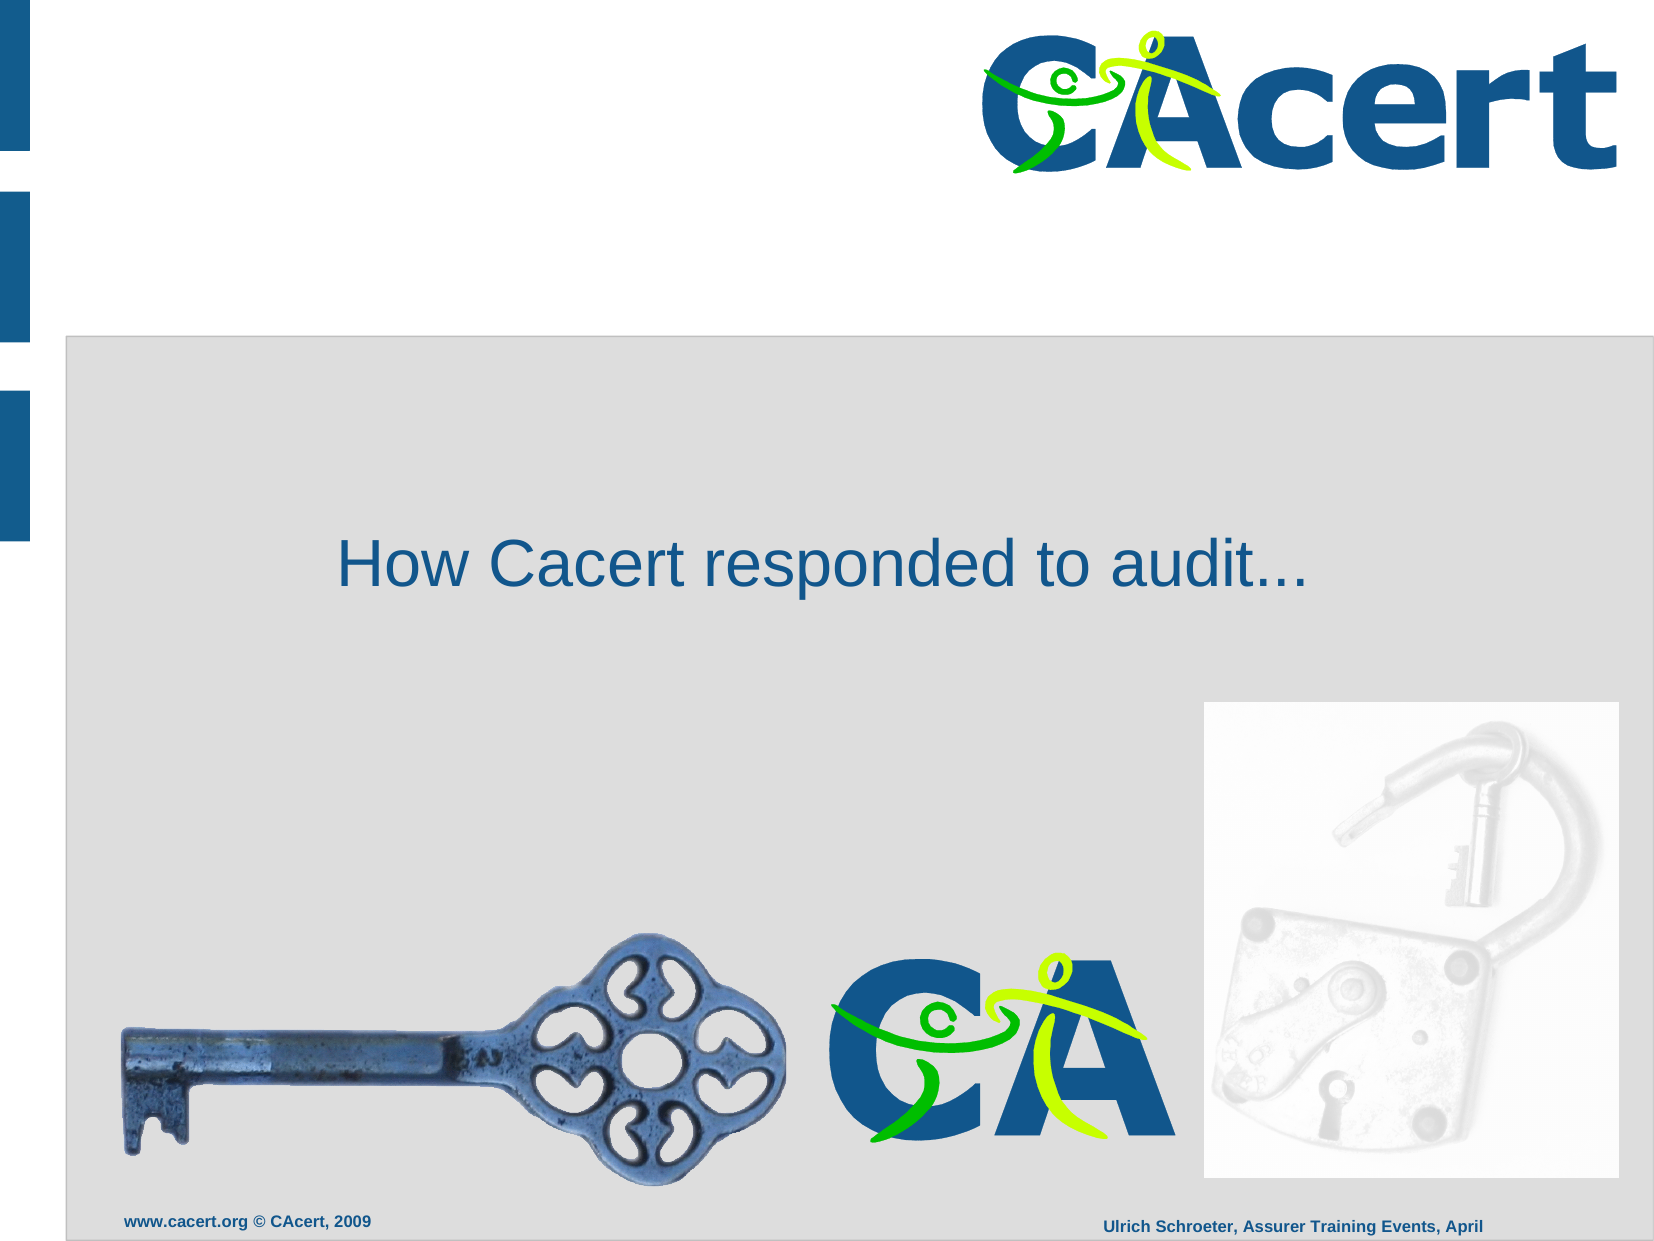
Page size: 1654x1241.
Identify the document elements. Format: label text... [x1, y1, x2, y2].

title How Cacert responded to audit... [118, 442, 1530, 601]
picture [106, 915, 800, 1203]
picture [826, 950, 1177, 1145]
picture [1204, 702, 1619, 1178]
